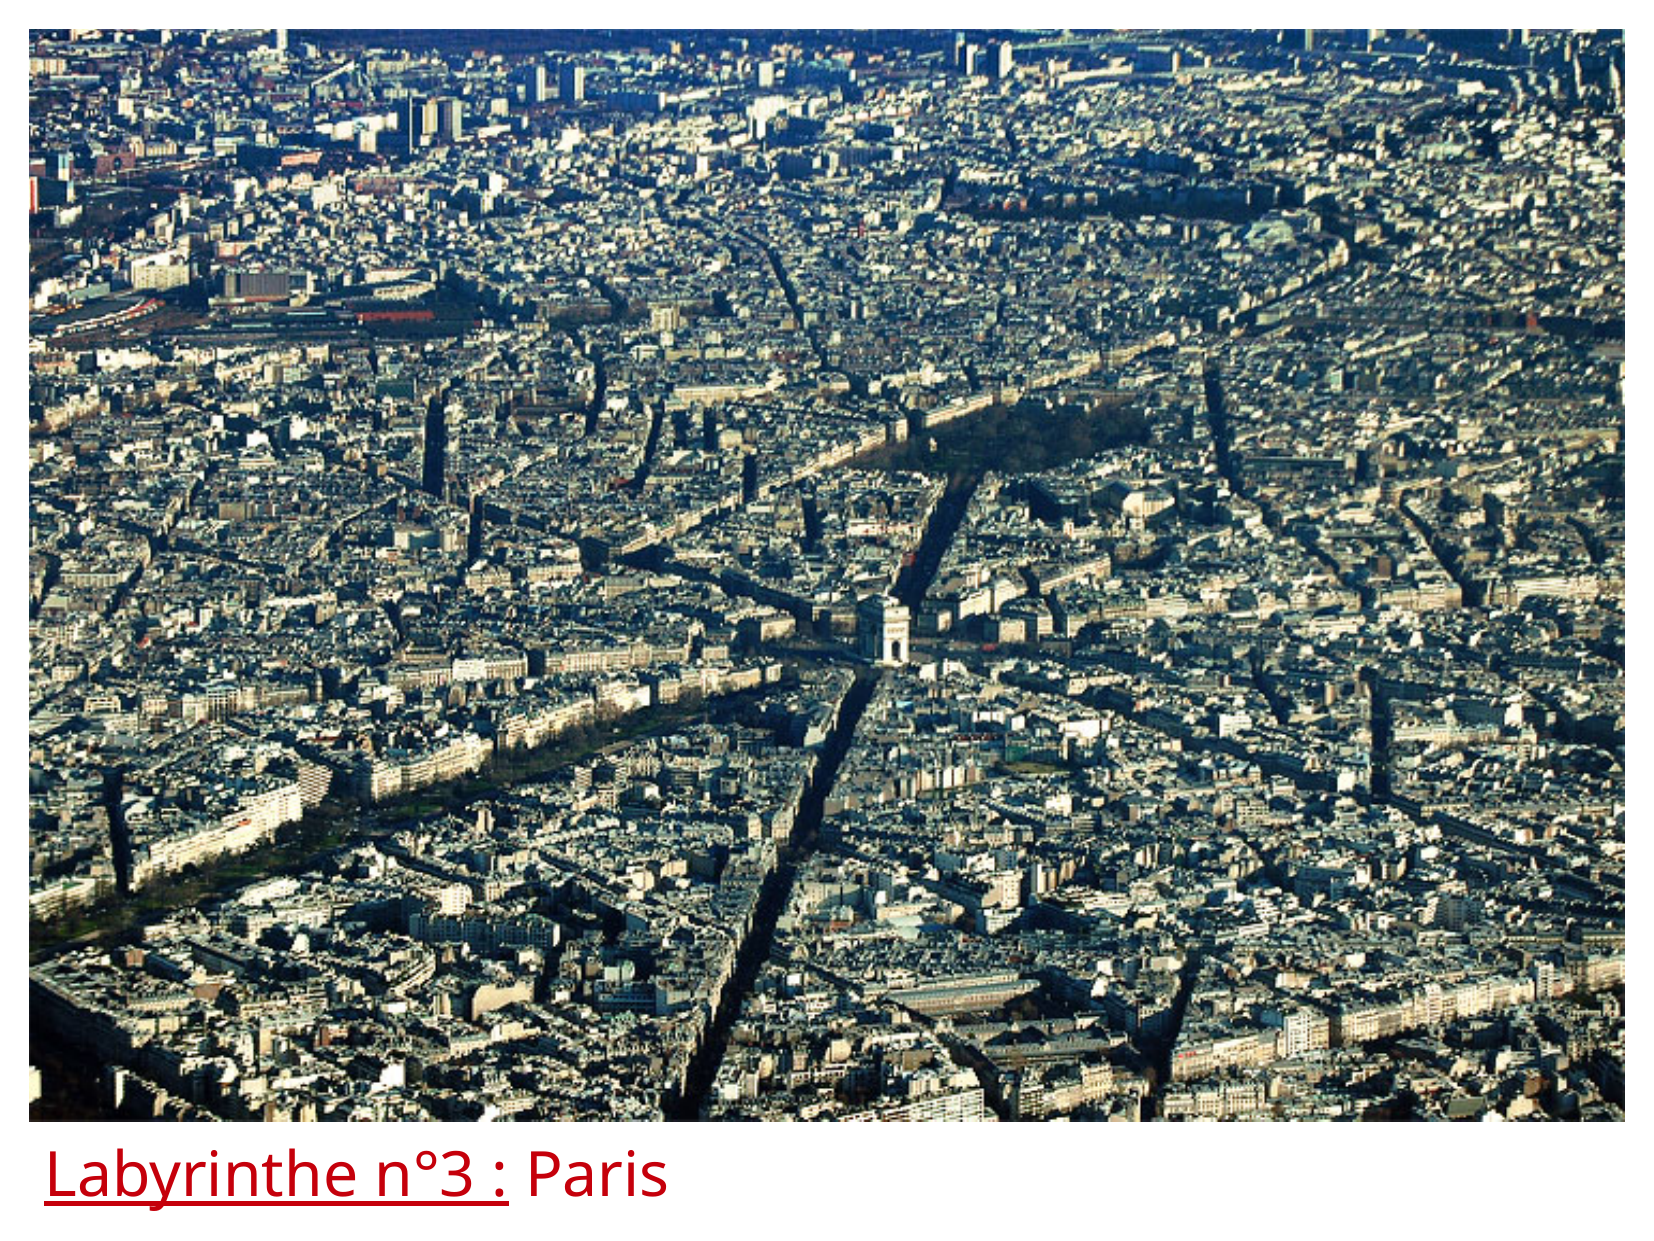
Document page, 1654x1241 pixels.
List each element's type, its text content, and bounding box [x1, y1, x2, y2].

picture [29, 29, 1625, 1123]
text_box Labyrinthe n°3 : Paris [29, 1122, 709, 1211]
